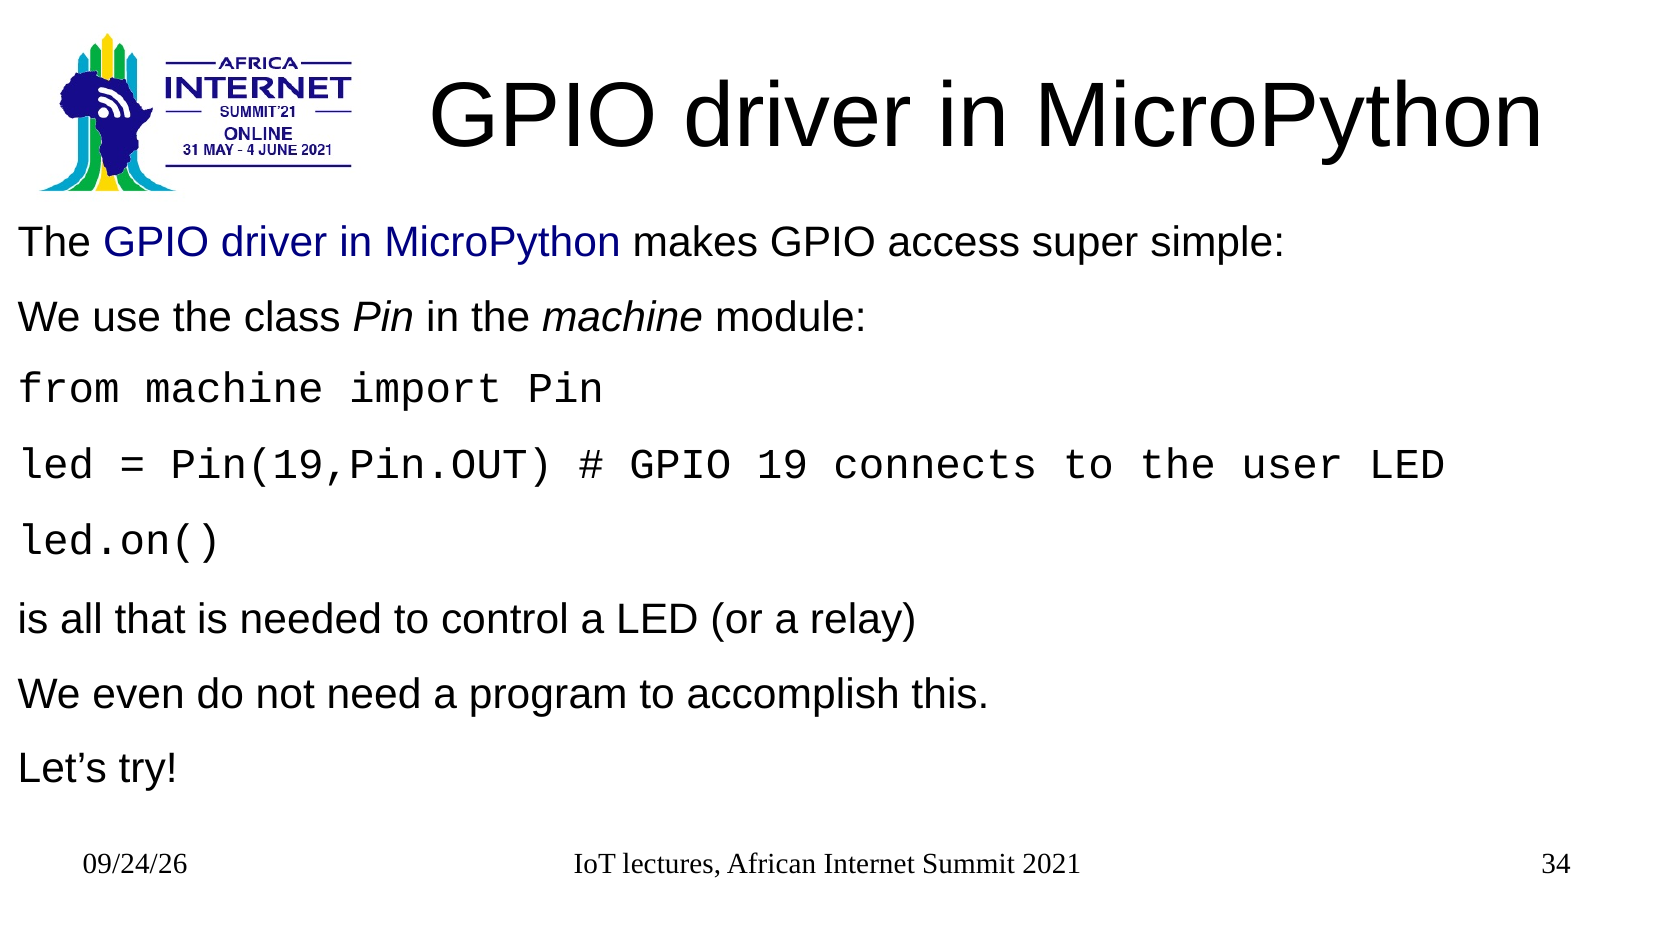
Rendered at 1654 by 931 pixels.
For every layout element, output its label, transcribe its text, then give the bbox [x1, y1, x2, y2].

title GPIO driver in MicroPython [403, 37, 1571, 193]
picture [9, 11, 384, 207]
list The GPIO driver in MicroPython makes GPIO access super simple: We use the class Pin in the machine module: from machine import Pin led = Pin(19,Pin.OUT) # GPIO 19 connects to the user LED led.on() is all that is needed to control a LED (or a relay) We even do not need a program to accomplish this. Let’s try! [17, 217, 1506, 798]
